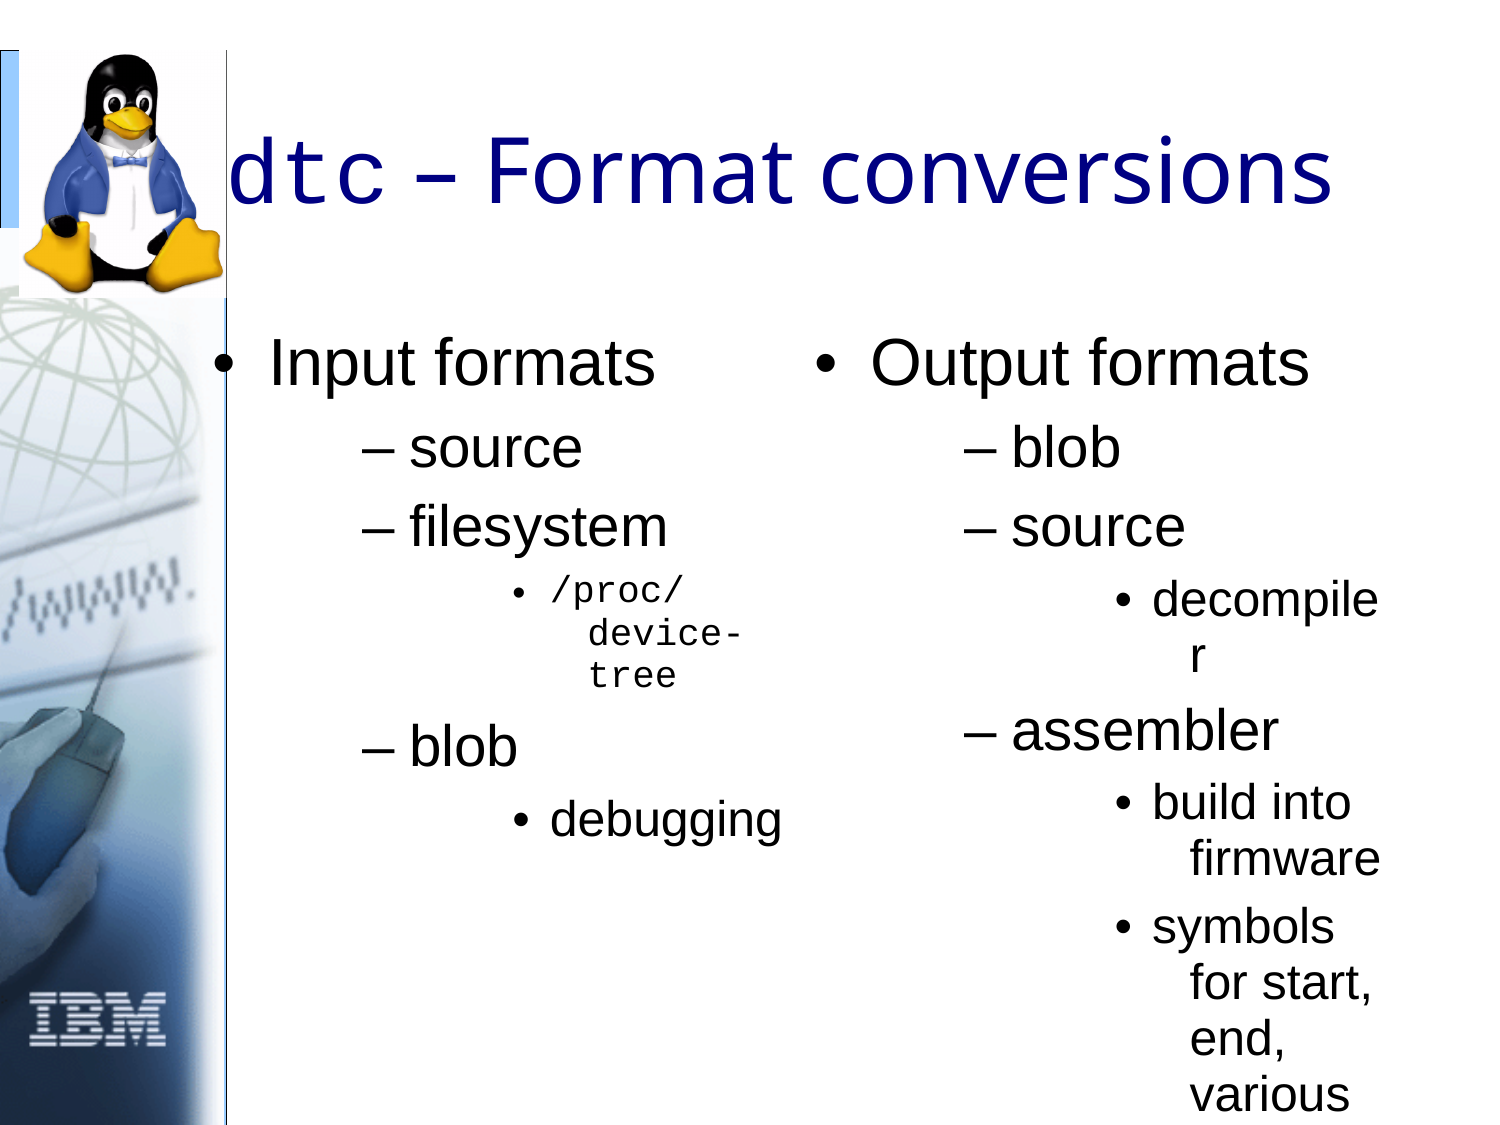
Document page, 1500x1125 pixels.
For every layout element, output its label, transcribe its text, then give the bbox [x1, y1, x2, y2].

title dtc – Format conversions [224, 99, 1388, 238]
list Input formats source filesystem /proc/device-tree blob debugging [212, 324, 786, 1001]
list Output formats blob source decompiler assembler build into firmware symbols for start, end, various sections [814, 324, 1388, 1011]
